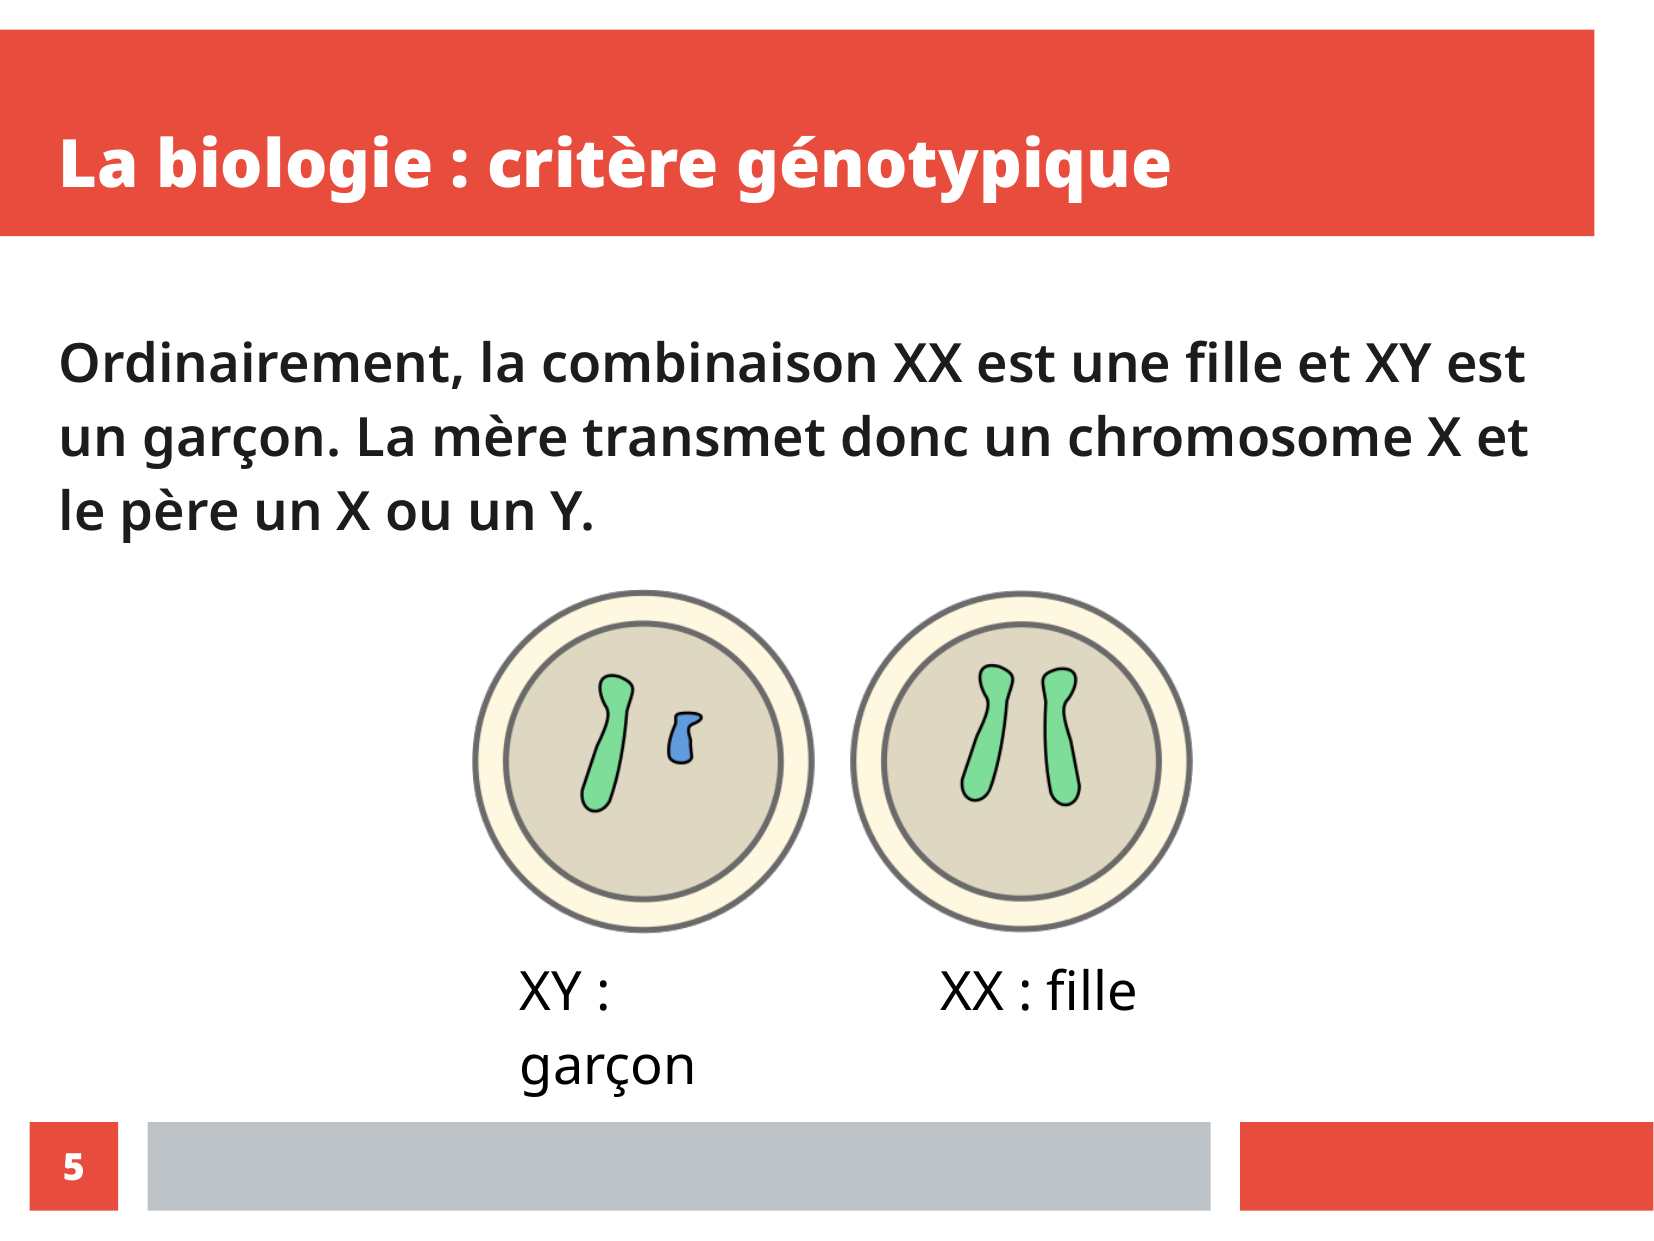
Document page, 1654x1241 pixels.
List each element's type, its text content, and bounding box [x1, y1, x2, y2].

picture [472, 589, 1193, 934]
text_box XY : garçon [505, 944, 811, 1086]
text_box XX : fille [926, 944, 1232, 1029]
title La biologie : critère génotypique [59, 59, 1595, 207]
list Ordinairement, la combinaison XX est une fille et XY est un garçon. La mère transmet donc un chromosome X et le père un X ou un Y. [59, 324, 1565, 567]
